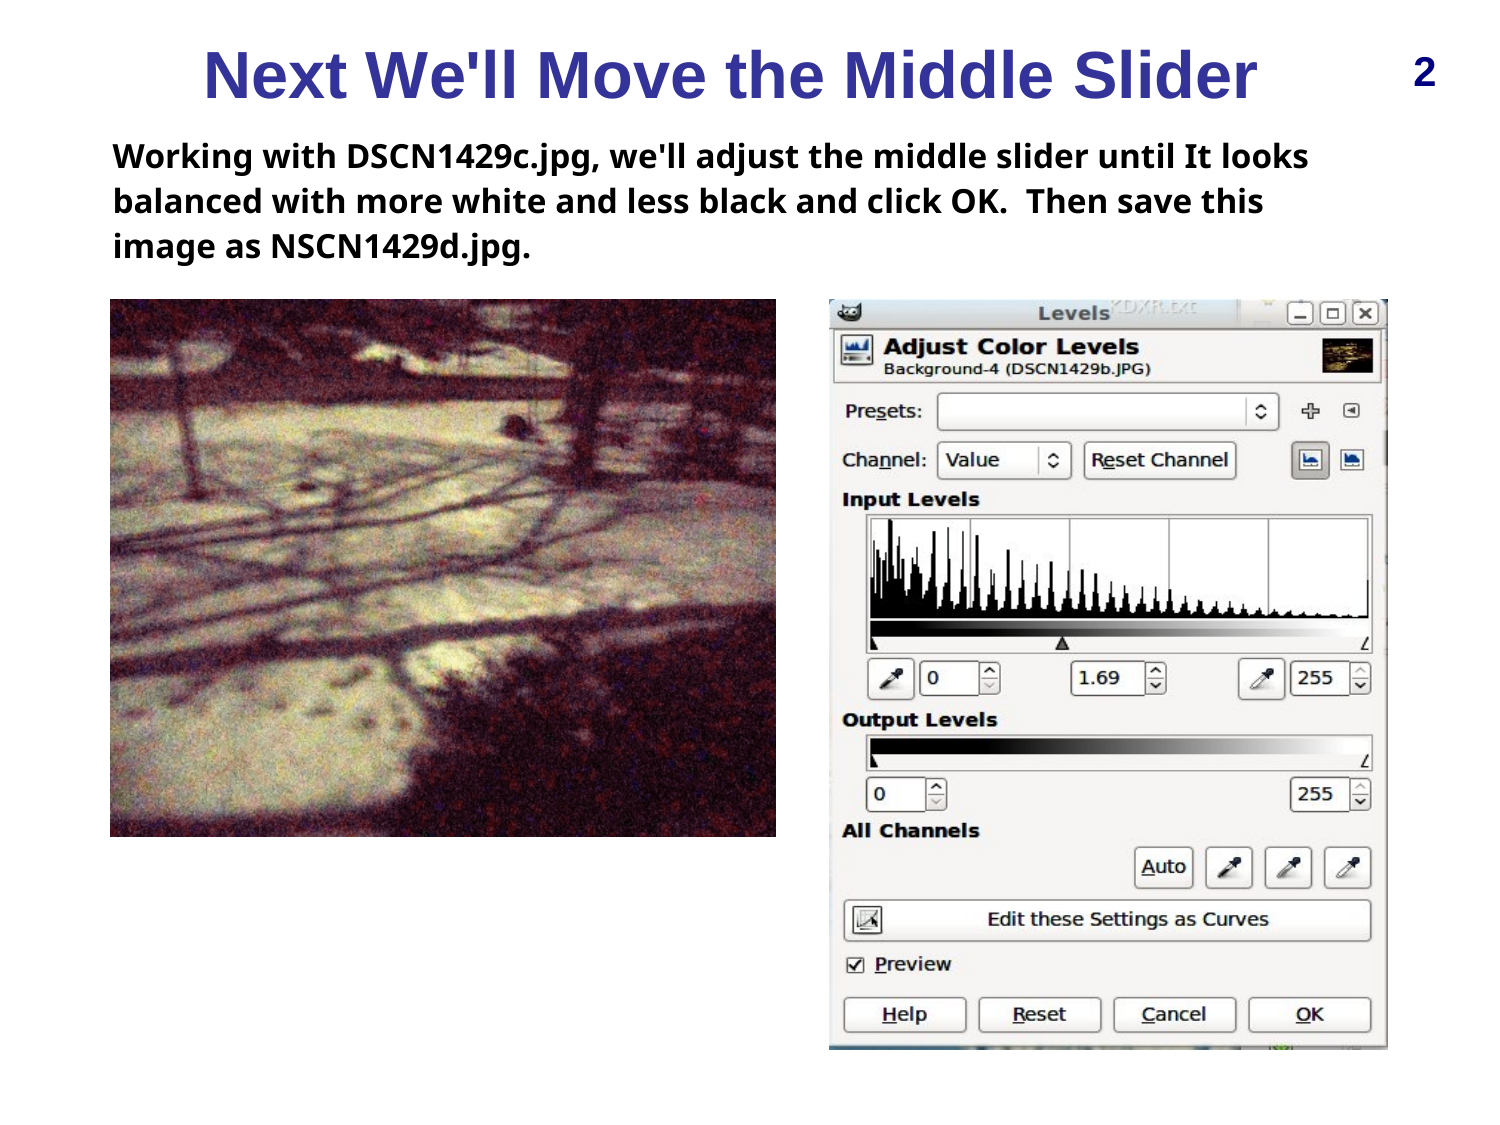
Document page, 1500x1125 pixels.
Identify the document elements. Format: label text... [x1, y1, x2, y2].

title Next We'll Move the Middle Slider [150, 37, 1313, 113]
picture [110, 299, 776, 837]
list Working with DSCN1429c.jpg, we'll adjust the middle slider until It looks balanced with more white and less black and click OK. Then save this image as NSCN1429d.jpg. [112, 132, 1351, 263]
text_box 2 [1387, 37, 1463, 103]
picture [829, 299, 1388, 1051]
